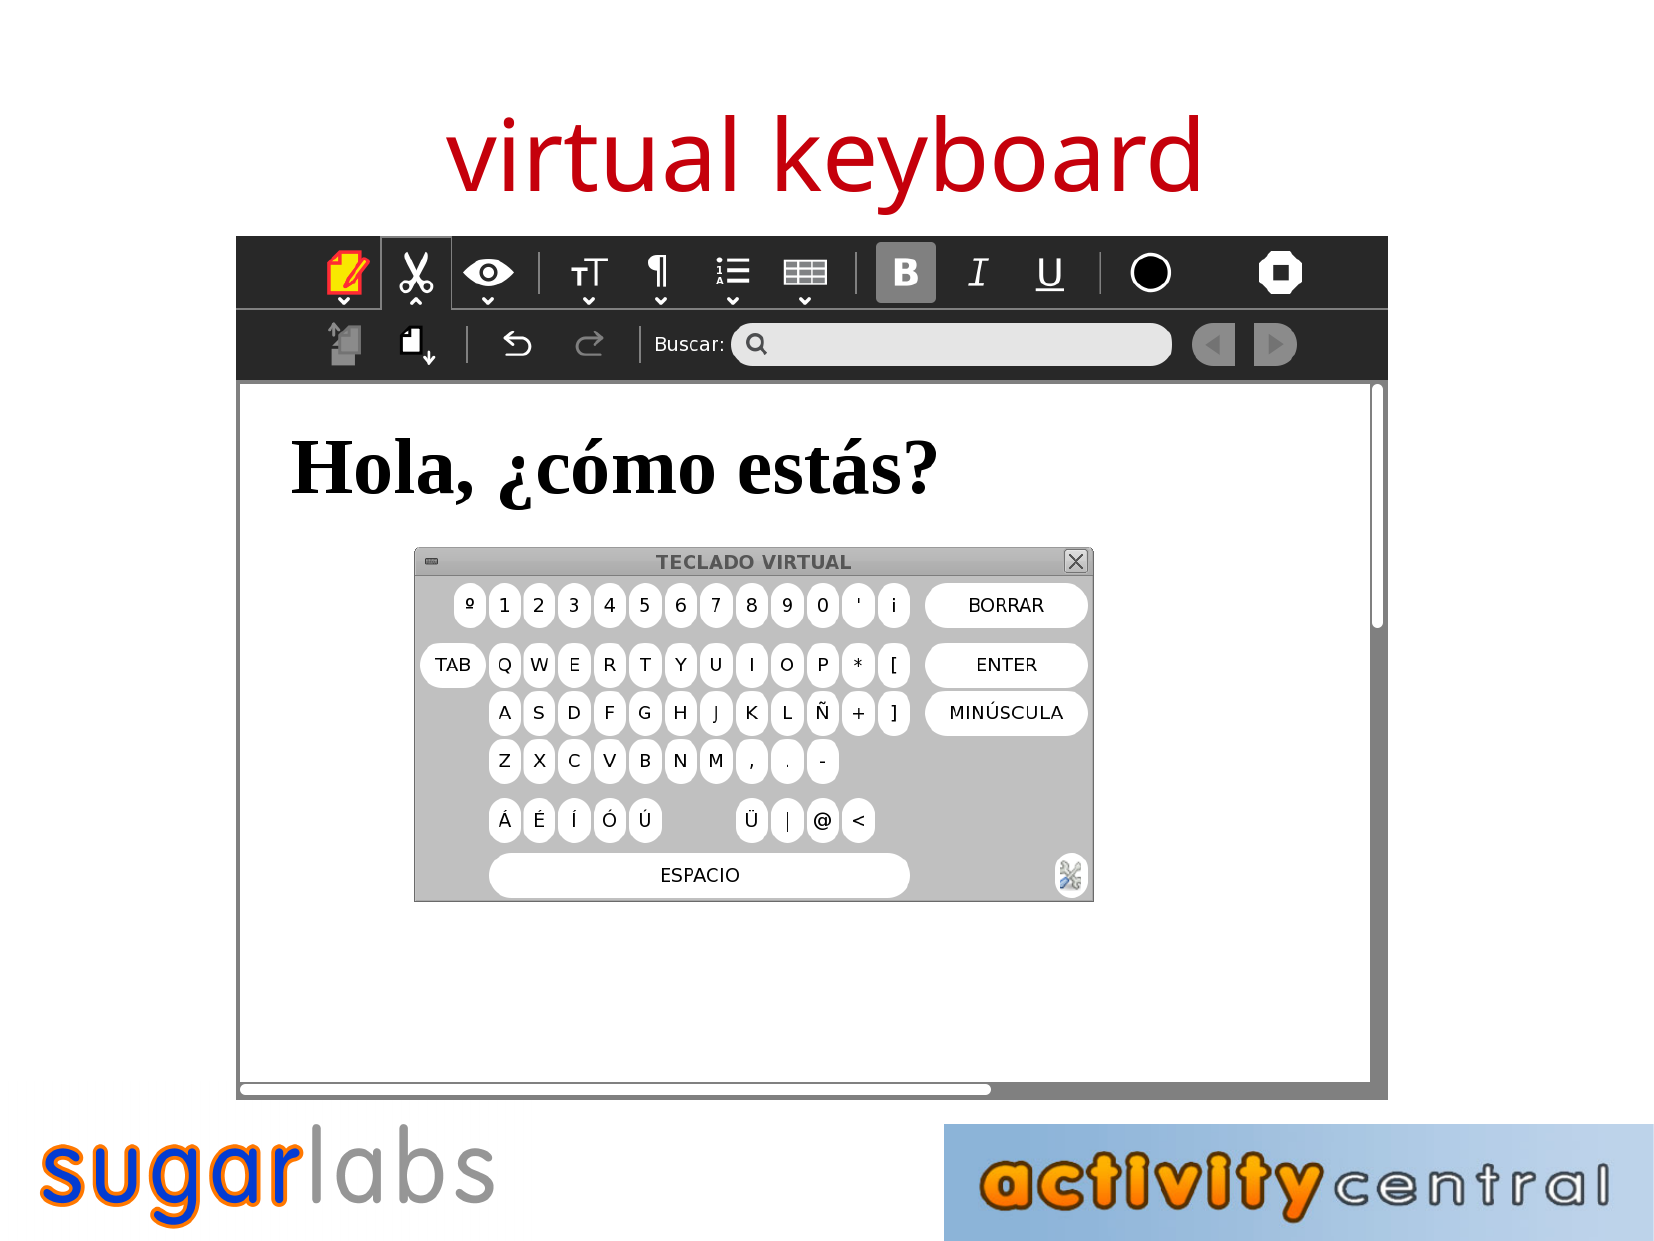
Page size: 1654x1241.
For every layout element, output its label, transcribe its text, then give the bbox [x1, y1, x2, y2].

picture [0, 236, 1388, 1241]
picture [944, 1124, 1654, 1241]
title virtual keyboard [82, 49, 1571, 257]
